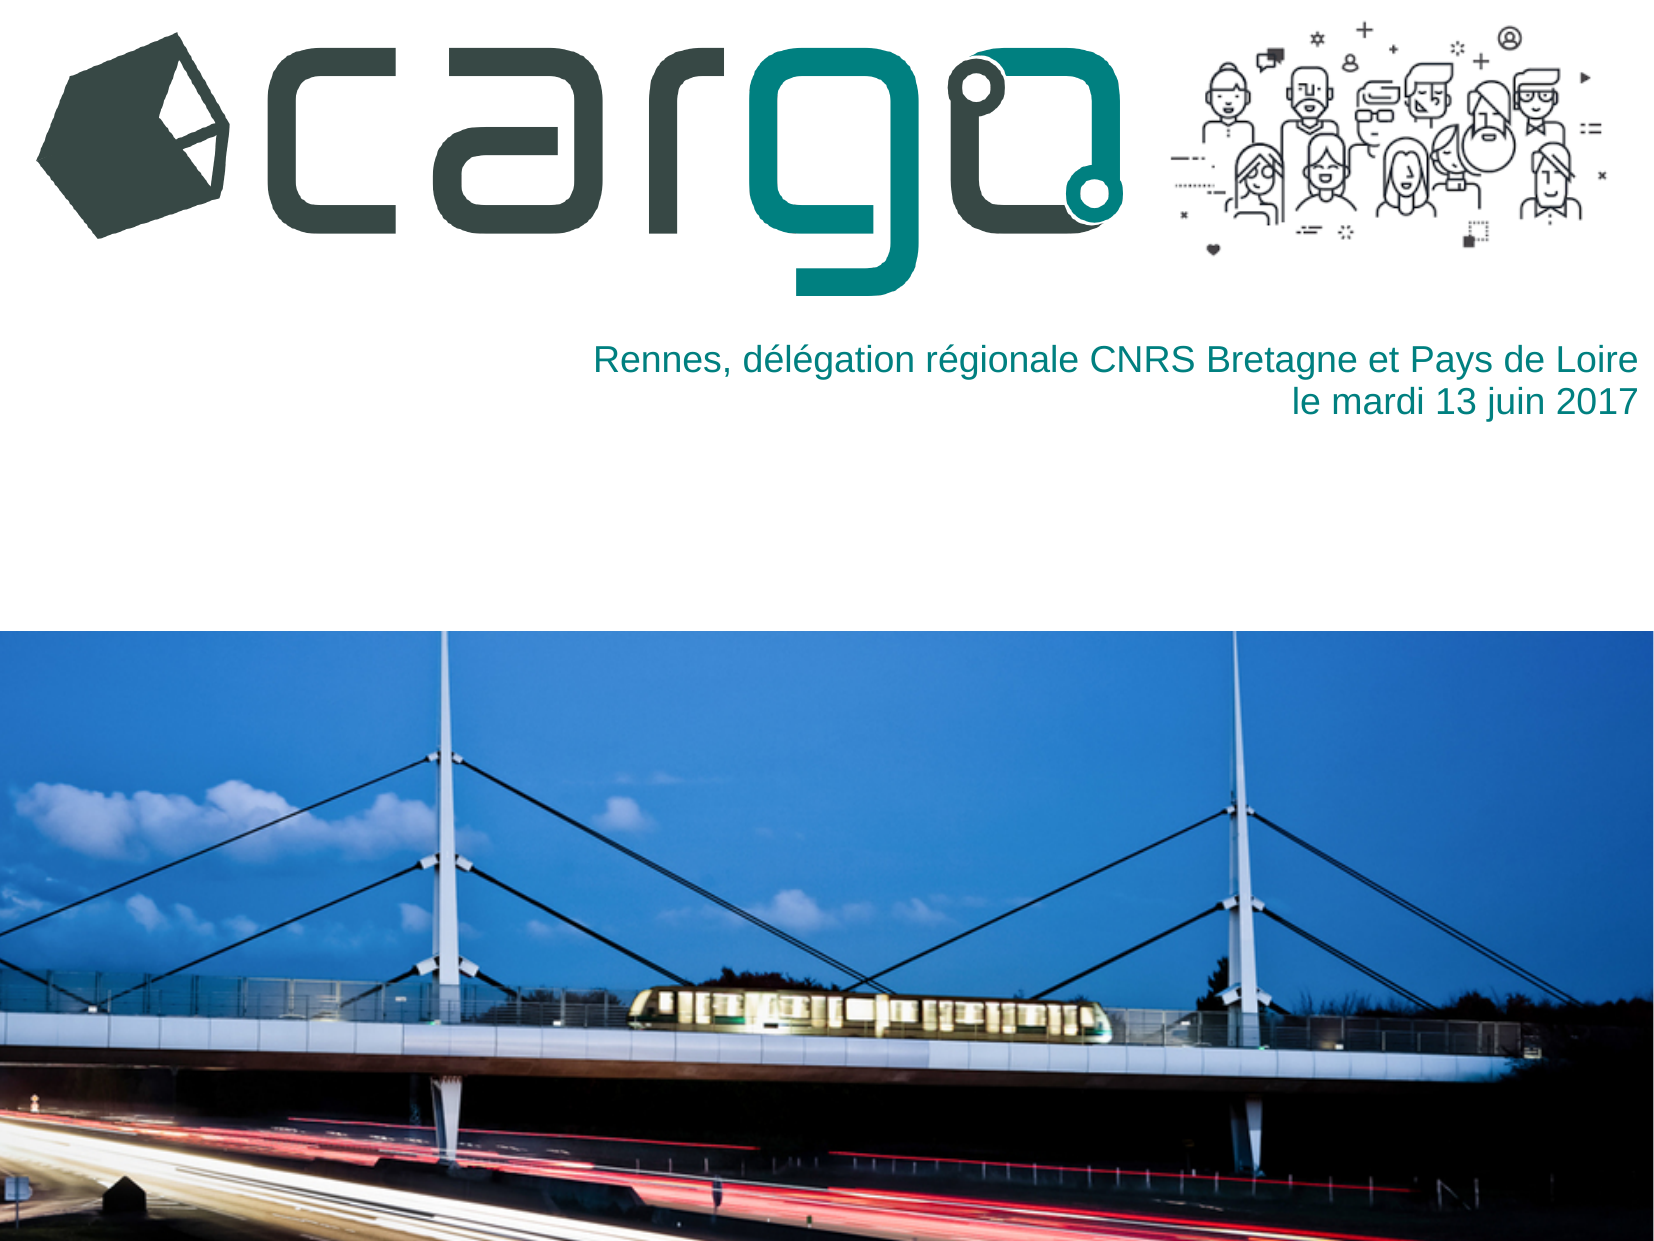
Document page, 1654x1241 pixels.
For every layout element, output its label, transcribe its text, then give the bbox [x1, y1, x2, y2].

picture [1137, 18, 1642, 260]
text_box Rennes, délégation régionale CNRS Bretagne et Pays de Loire le mardi 13 juin 2017 [47, 330, 1654, 430]
picture [36, 32, 1123, 296]
picture [0, 631, 1654, 1241]
